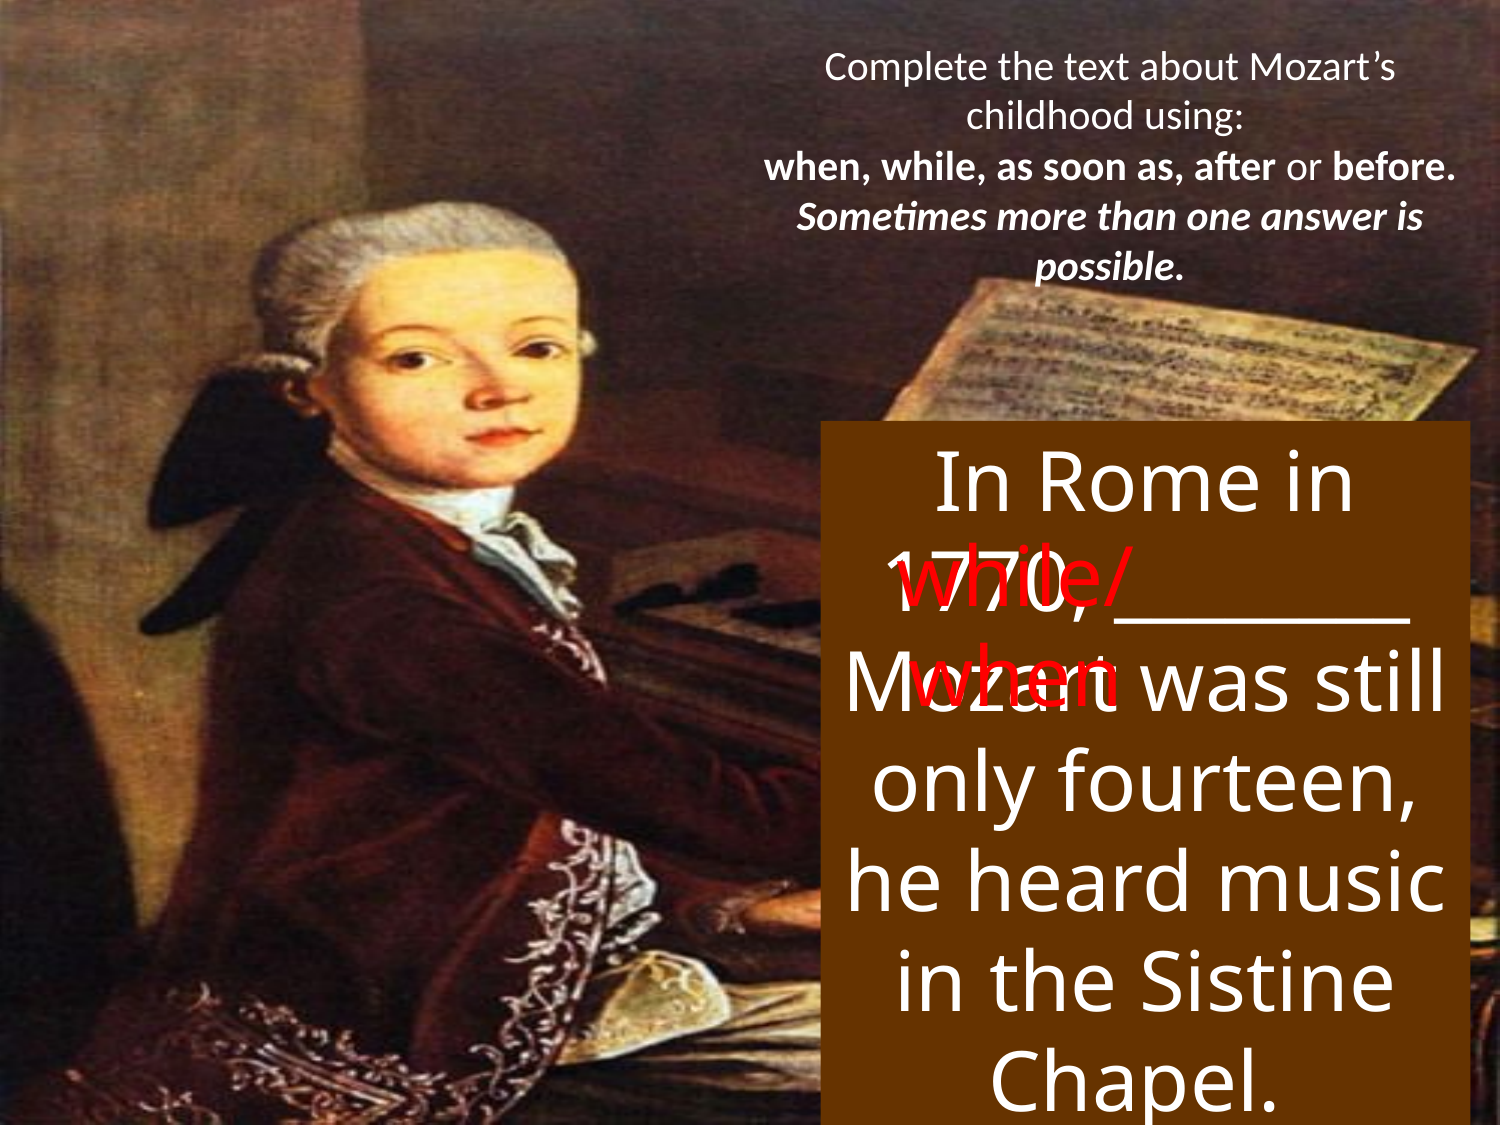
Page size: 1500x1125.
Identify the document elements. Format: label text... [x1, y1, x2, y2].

text_box In Rome in 1770, ________ Mozart was still only fourteen, he heard music in the Sistine Chapel. [820, 420, 1471, 1125]
picture [0, 0, 1500, 1125]
text_box Complete the text about Mozart’s childhood using: when, while, as soon as, after or before. Sometimes more than one answer is possible. [738, 31, 1483, 296]
text_box while/when [844, 515, 1187, 731]
